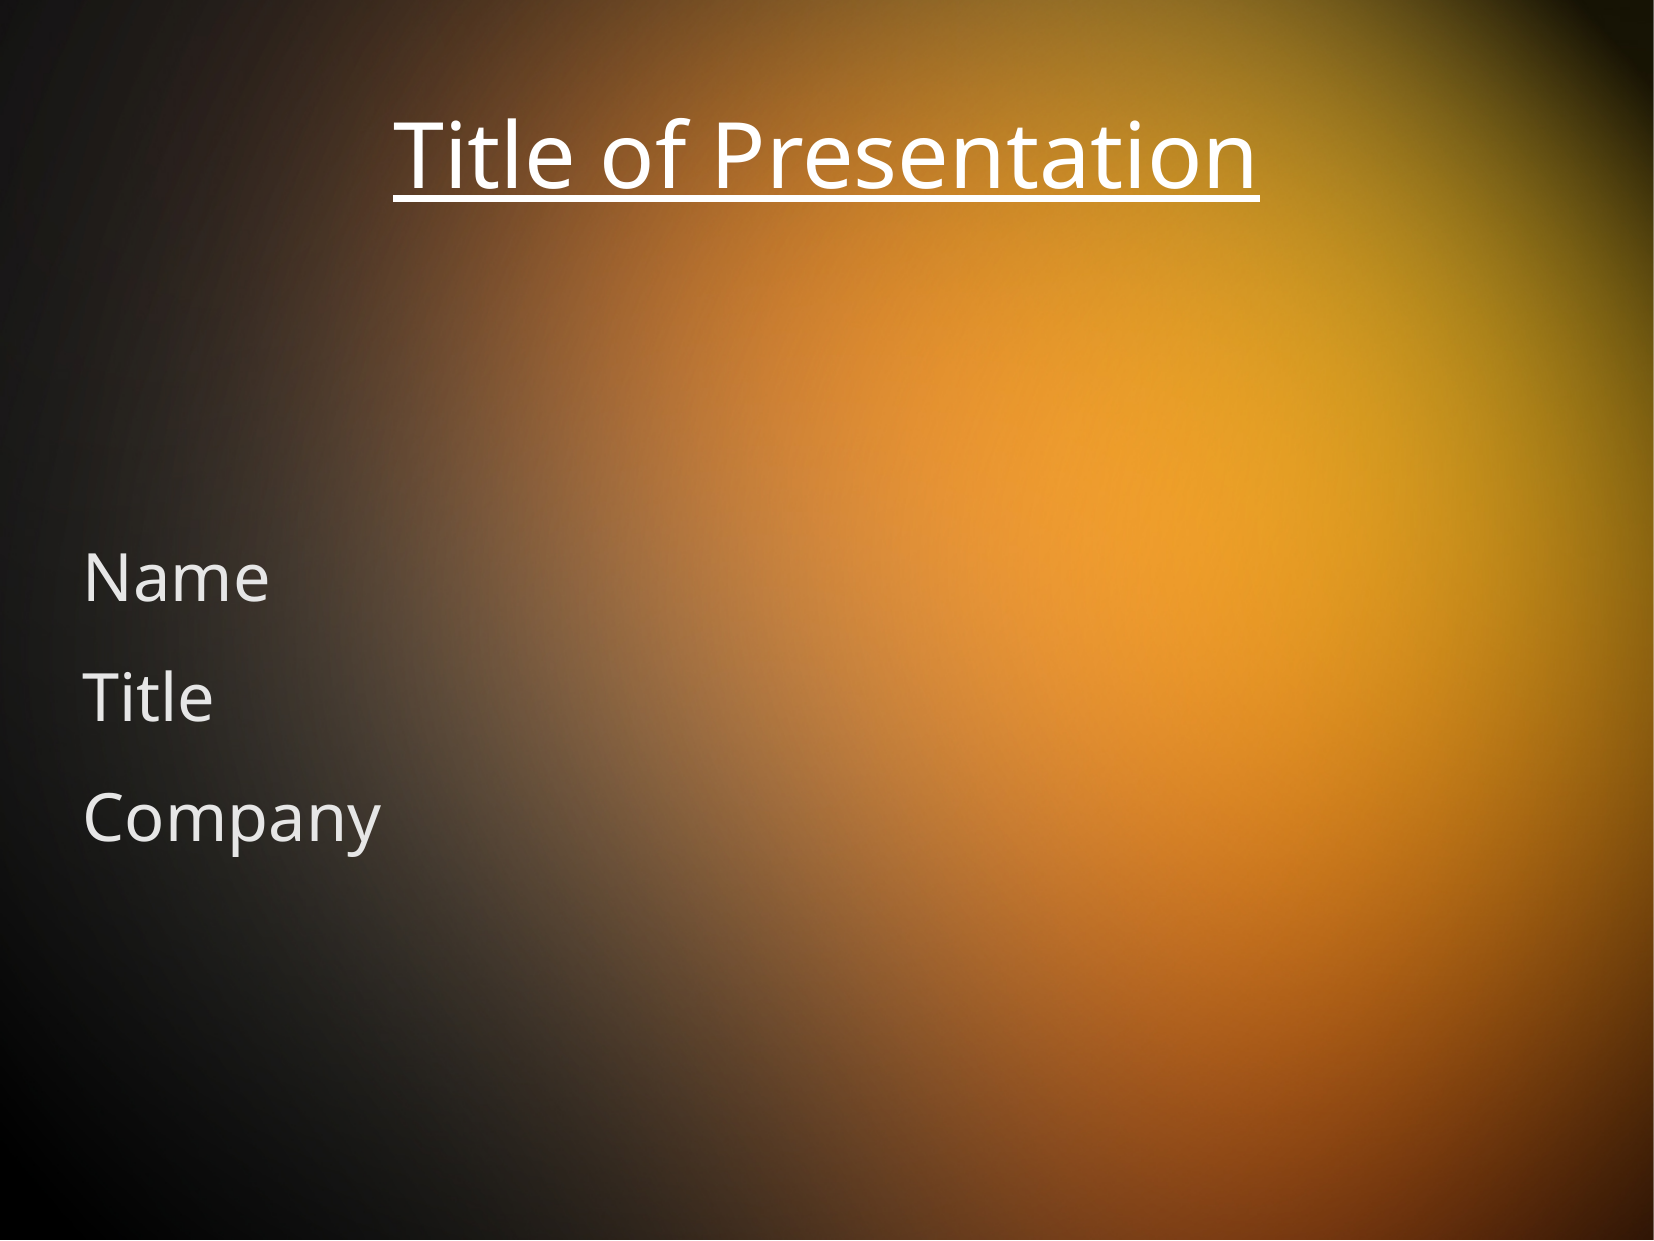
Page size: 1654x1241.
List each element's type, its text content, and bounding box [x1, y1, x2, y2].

picture [0, 0, 1654, 1240]
title Title of Presentation [82, 49, 1571, 257]
list Name Title Company [82, 290, 1571, 1109]
